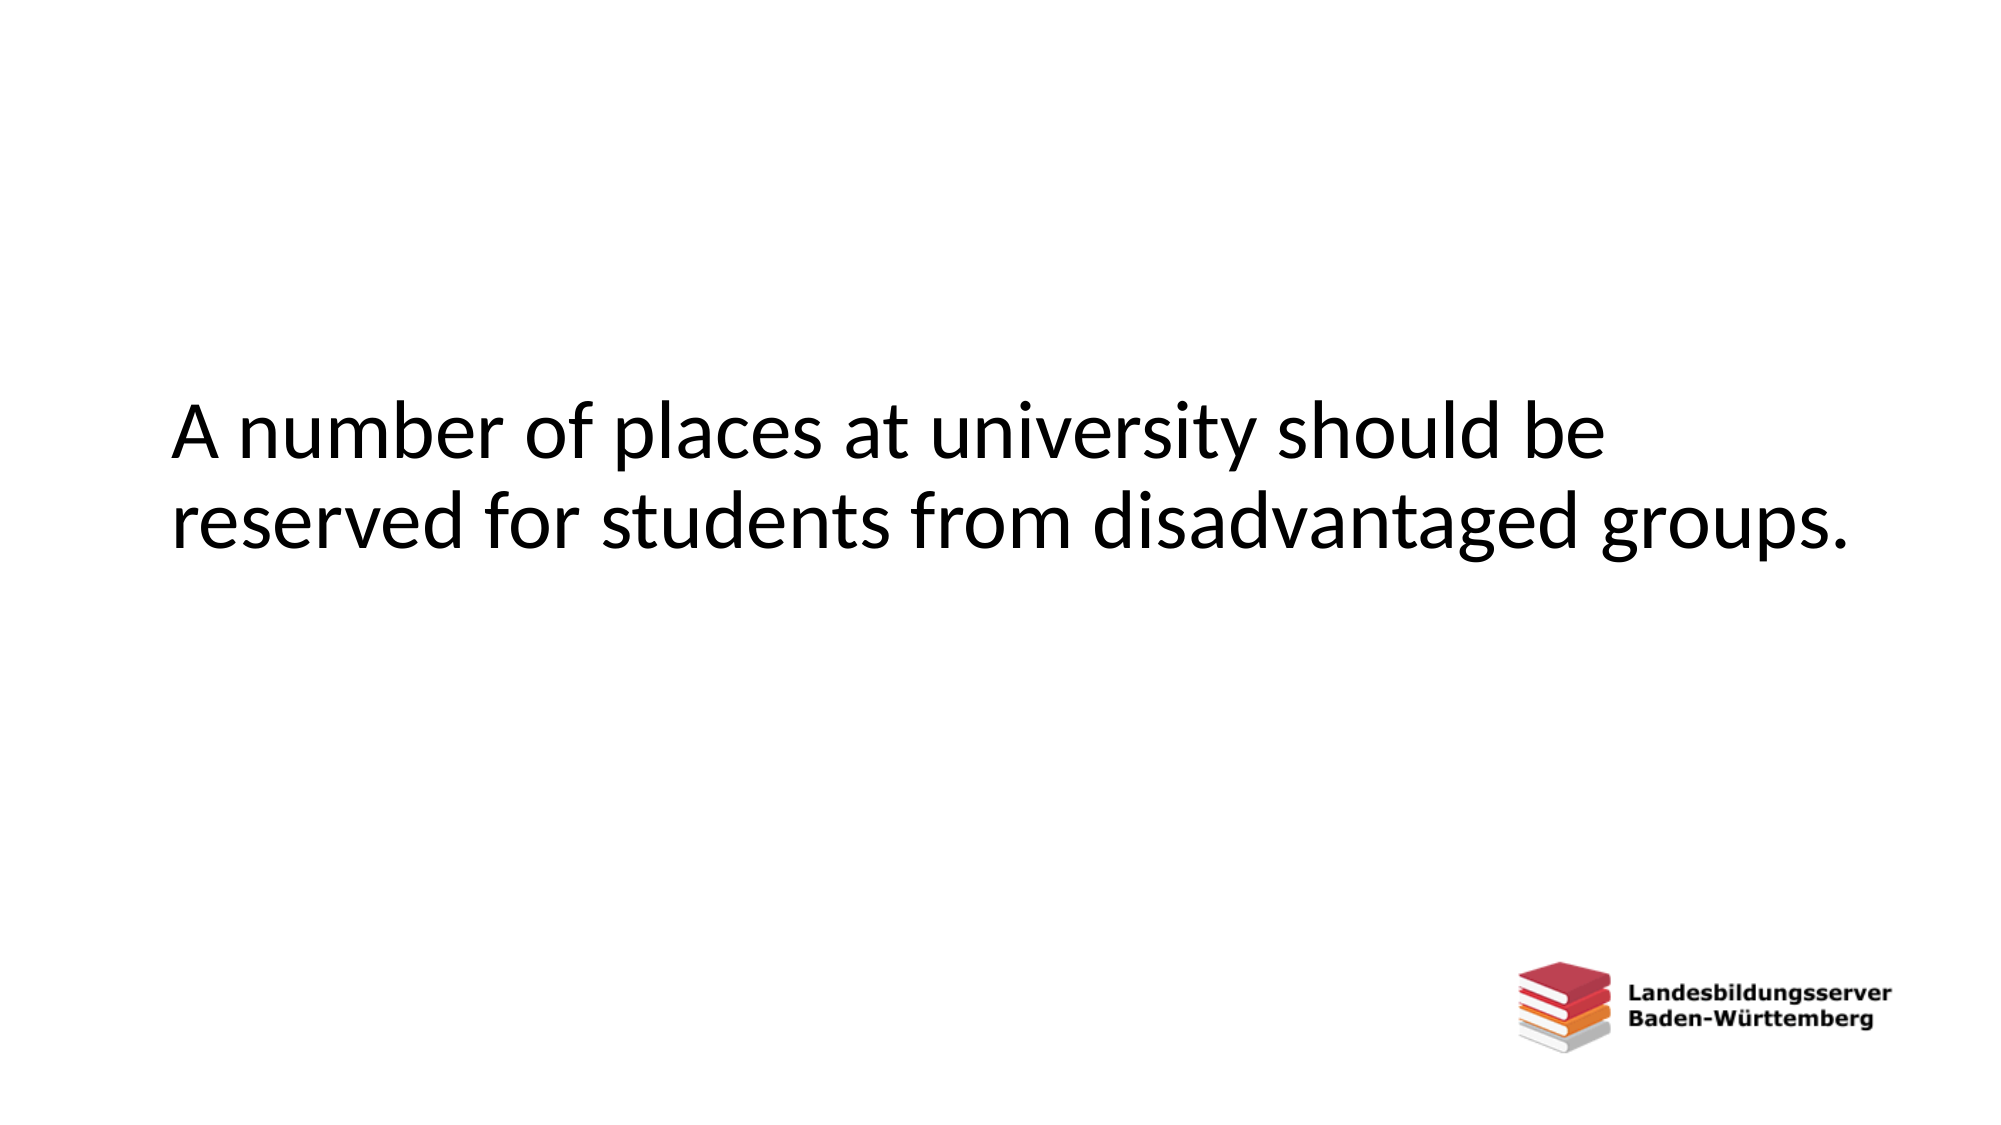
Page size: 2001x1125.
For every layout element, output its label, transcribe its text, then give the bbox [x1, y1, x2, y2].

title A number of places at university should be reserved for students from disadvantaged groups. [155, 368, 1881, 586]
picture [1500, 945, 1901, 1059]
